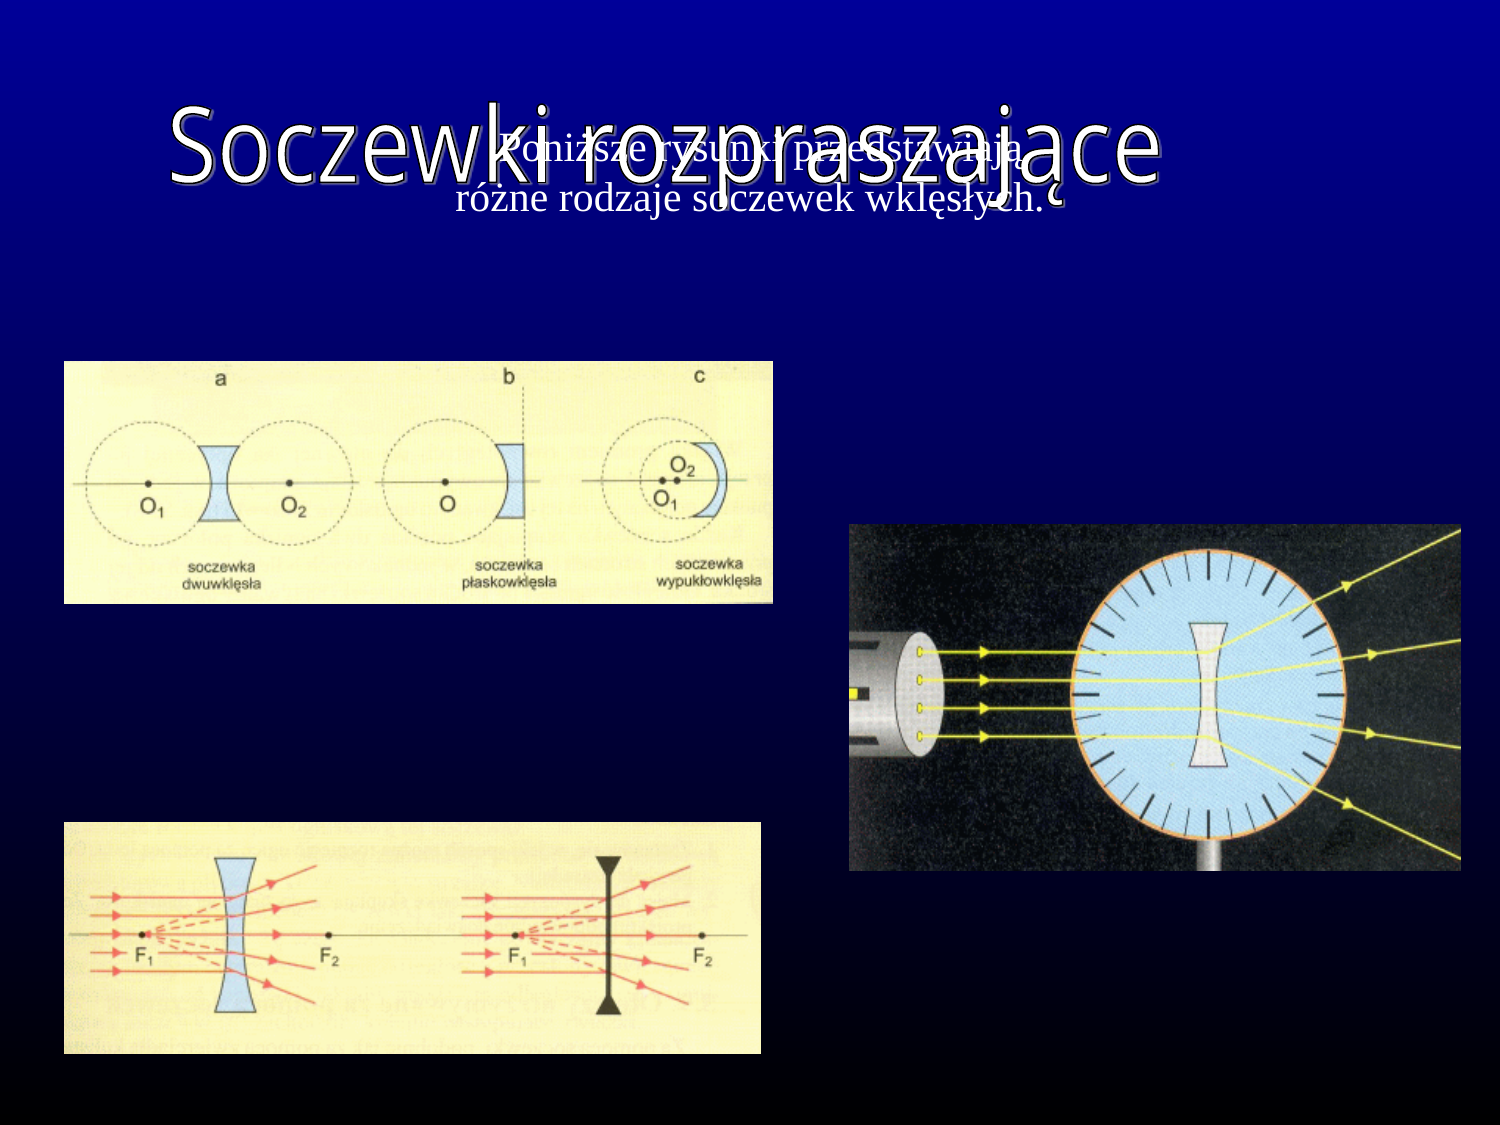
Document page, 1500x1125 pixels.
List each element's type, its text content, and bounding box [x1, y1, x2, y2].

picture [64, 361, 437, 604]
text_box Soczewki rozpraszające [171, 105, 213, 184]
picture [849, 524, 1461, 871]
text_box Soczewki rozpraszające [221, 124, 268, 184]
text_box Poniższe rysunki przedstawiają różne rodzaje soczewek wklęsłych. [437, 112, 1064, 701]
text_box Soczewki rozpraszające [1116, 124, 1159, 184]
text_box Soczewki rozpraszające [364, 124, 407, 184]
picture [64, 822, 761, 1054]
text_box Soczewki rozpraszające [1072, 124, 1109, 184]
text_box Soczewki rozpraszające [277, 124, 314, 184]
text_box Soczewki rozpraszające [409, 125, 437, 183]
text_box Soczewki rozpraszające [319, 125, 356, 183]
